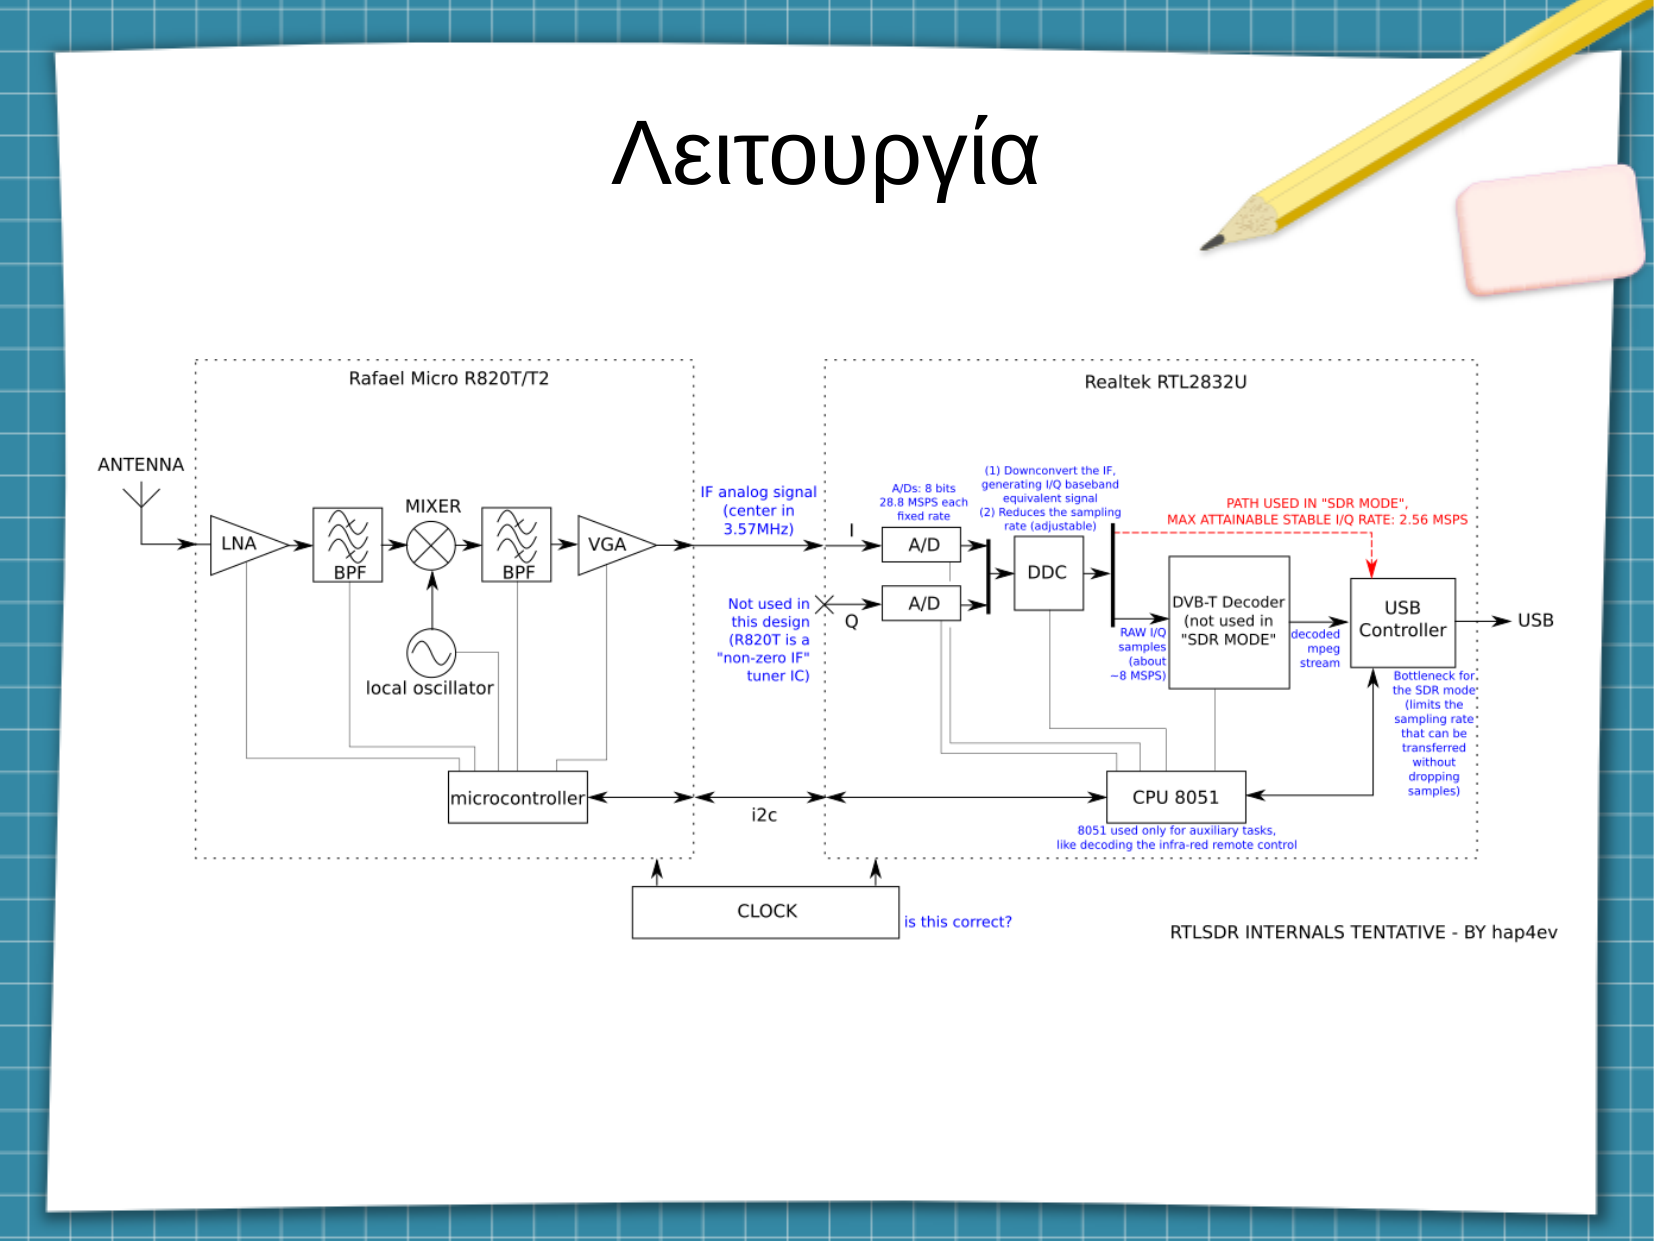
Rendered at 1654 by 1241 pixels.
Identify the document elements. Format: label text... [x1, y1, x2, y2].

picture [0, 0, 1654, 1241]
title Λειτουργία [82, 49, 1571, 257]
